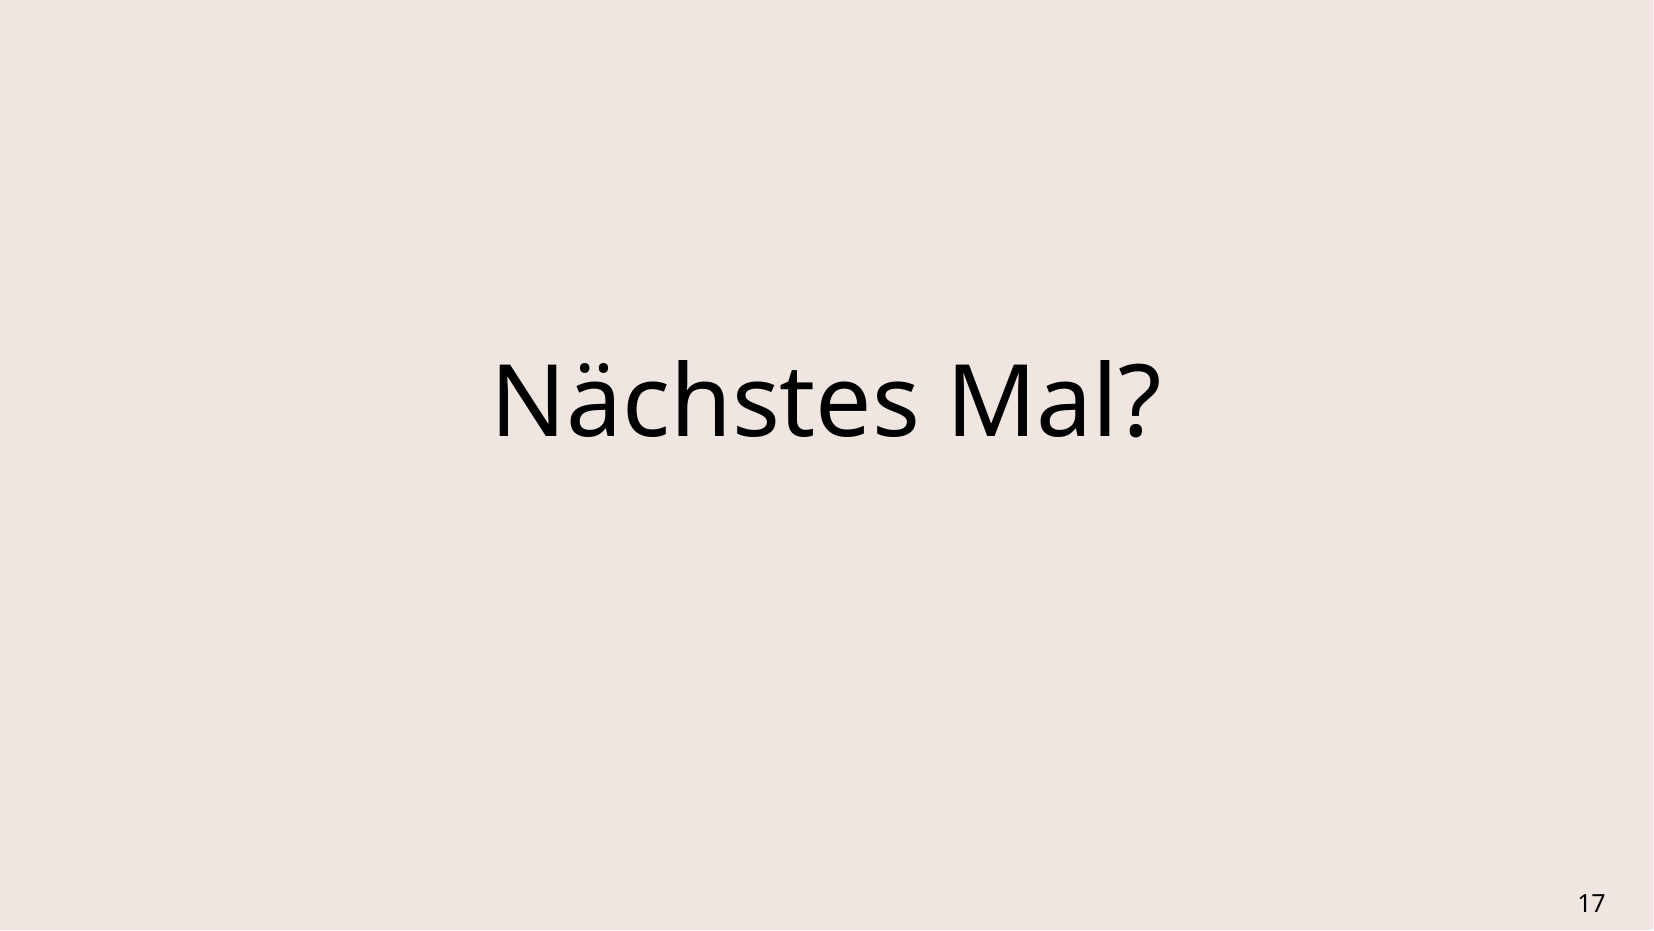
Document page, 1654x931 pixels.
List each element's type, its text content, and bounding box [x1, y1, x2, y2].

subtitle Nächstes Mal? [47, 37, 1606, 757]
